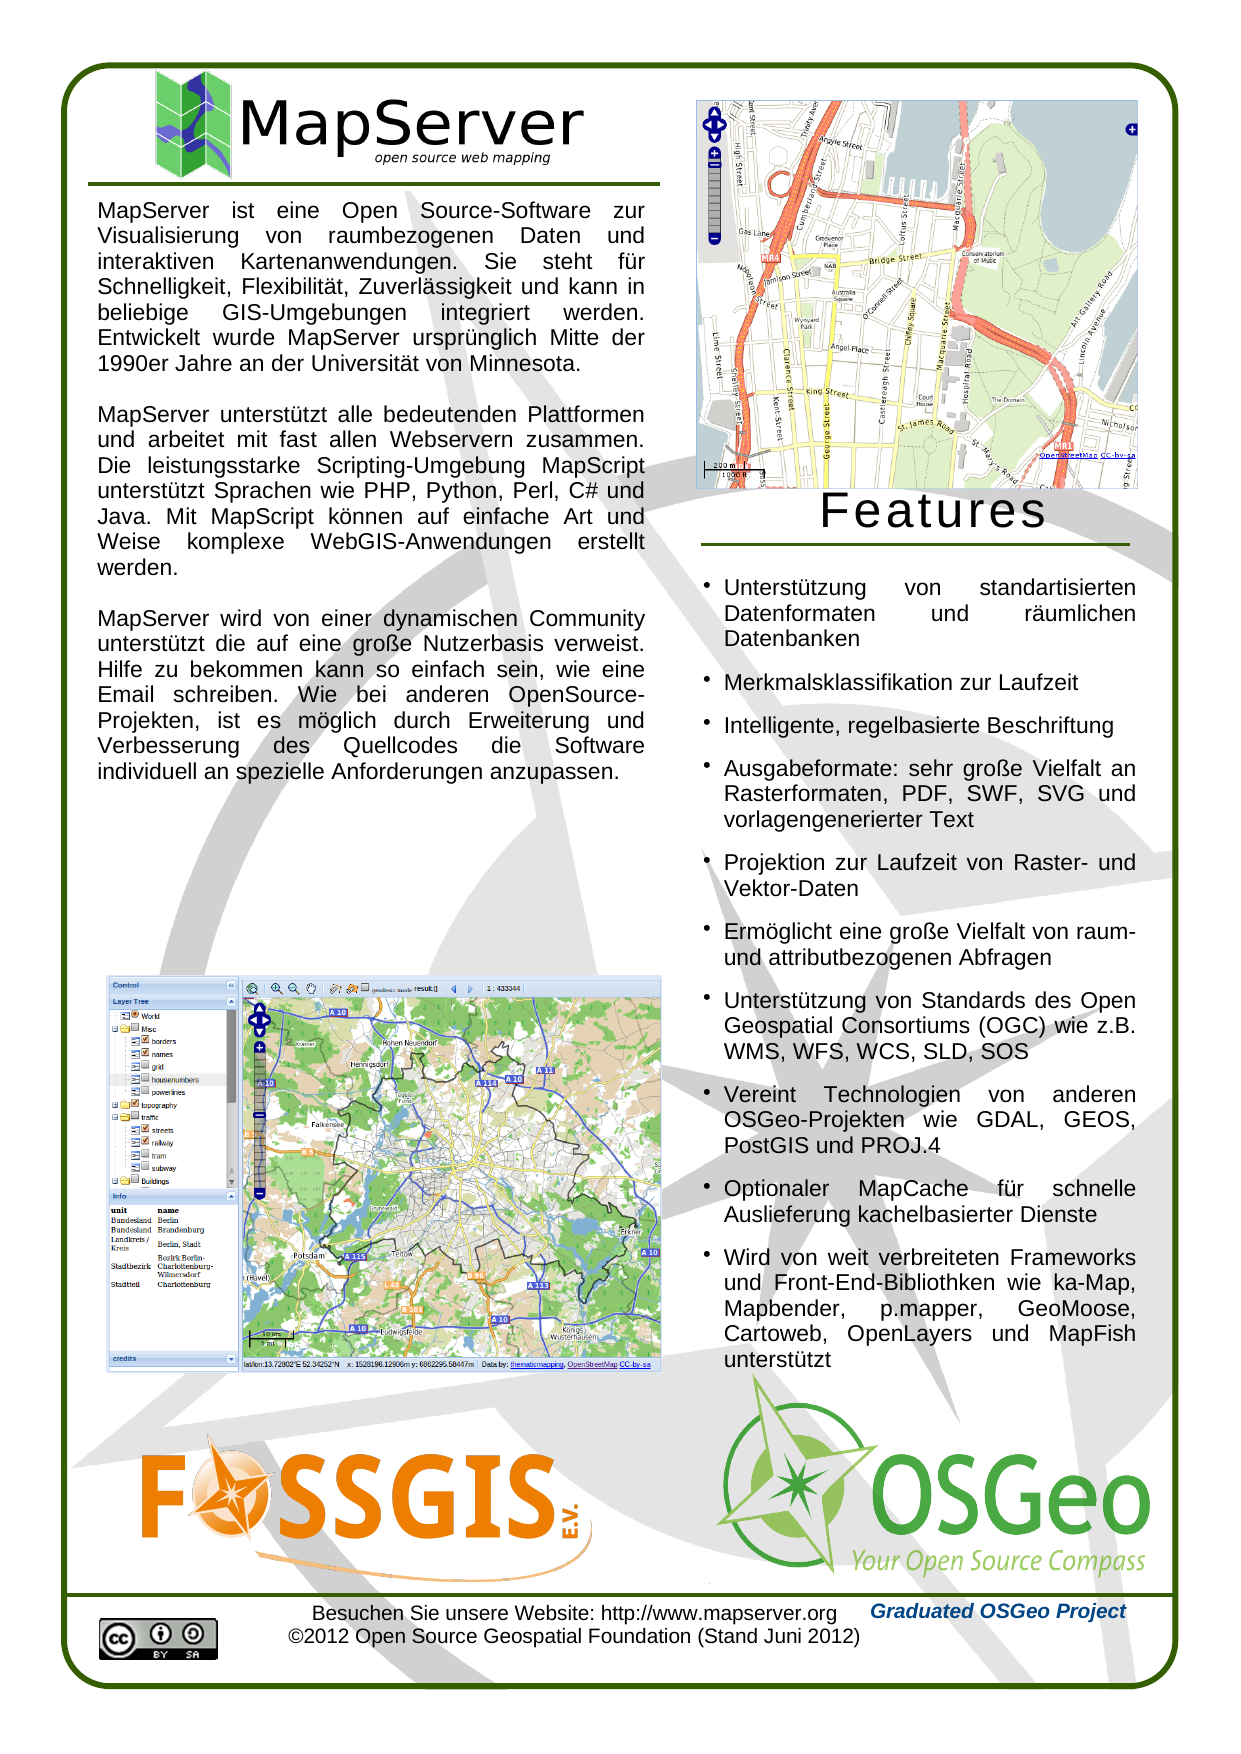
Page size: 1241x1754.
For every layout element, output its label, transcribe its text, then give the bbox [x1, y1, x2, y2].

text_box Besuchen Sie unsere Website: http://www.mapserver.org ©2012 Open Source Geospatial Foundation (Stand Juni 2012) [202, 1593, 947, 1666]
text_box Unterstützung von standartisierten Datenformaten und räumlichen Datenbanken Merkmalsklassifikation zur Laufzeit Intelligente, regelbasierte Beschriftung Ausgabeformate: sehr große Vielfalt an Rasterformaten, PDF, SWF, SVG und vorlagengenerierter Text Projektion zur Laufzeit von Raster- und Vektor-Daten Ermöglicht eine große Vielfalt von raum- und attributbezogenen Abfragen Unterstützung von Standards des Open Geospatial Consortiums (OGC) wie z.B. WMS, WFS, WCS, SLD, SOS Vereint Technologien von anderen OSGeo-Projekten wie GDAL, GEOS, PostGIS und PROJ.4 Optionaler MapCache für schnelle Auslieferung kachelbasierter Dienste Wird von weit verbreiteten Frameworks und Front-End-Bibliothken wie ka-Map, Mapbender, p.mapper, GeoMoose, Cartoweb, OpenLayers und MapFish unterstützt [688, 567, 1152, 1404]
picture [68, 100, 1172, 1593]
text_box Features [717, 474, 1148, 558]
picture [68, 1597, 1172, 1683]
picture [147, 64, 591, 186]
picture [62, 1654, 106, 1690]
picture [1133, 1646, 1179, 1690]
text_box MapServer ist eine Open Source-Software zur Visualisierung von raumbezogenen Daten und interaktiven Kartenanwendungen. Sie steht für Schnelligkeit, Flexibilität, Zuverlässigkeit und kann in beliebige GIS-Umgebungen integriert werden. Entwickelt wurde MapServer ursprünglich Mitte der 1990er Jahre an der Universität von Minnesota. MapServer unterstützt alle bedeutenden Plattformen und arbeitet mit fast allen Webservern zusammen. Die leistungsstarke Scripting-Umgebung MapScript unterstützt Sprachen wie PHP, Python, Perl, C# und Java. Mit MapScript können auf einfache Art und Weise komplexe WebGIS-Anwendungen erstellt werden. MapServer wird von einer dynamischen Community unterstützt die auf eine große Nutzerbasis verweist. Hilfe zu bekommen kann so einfach sein, wie eine Email schreiben. Wie bei anderen OpenSource-Projekten, ist es möglich durch Erweiterung und Verbesserung des Quellcodes die Software individuell an spezielle Anforderungen anzupassen. [82, 190, 661, 942]
